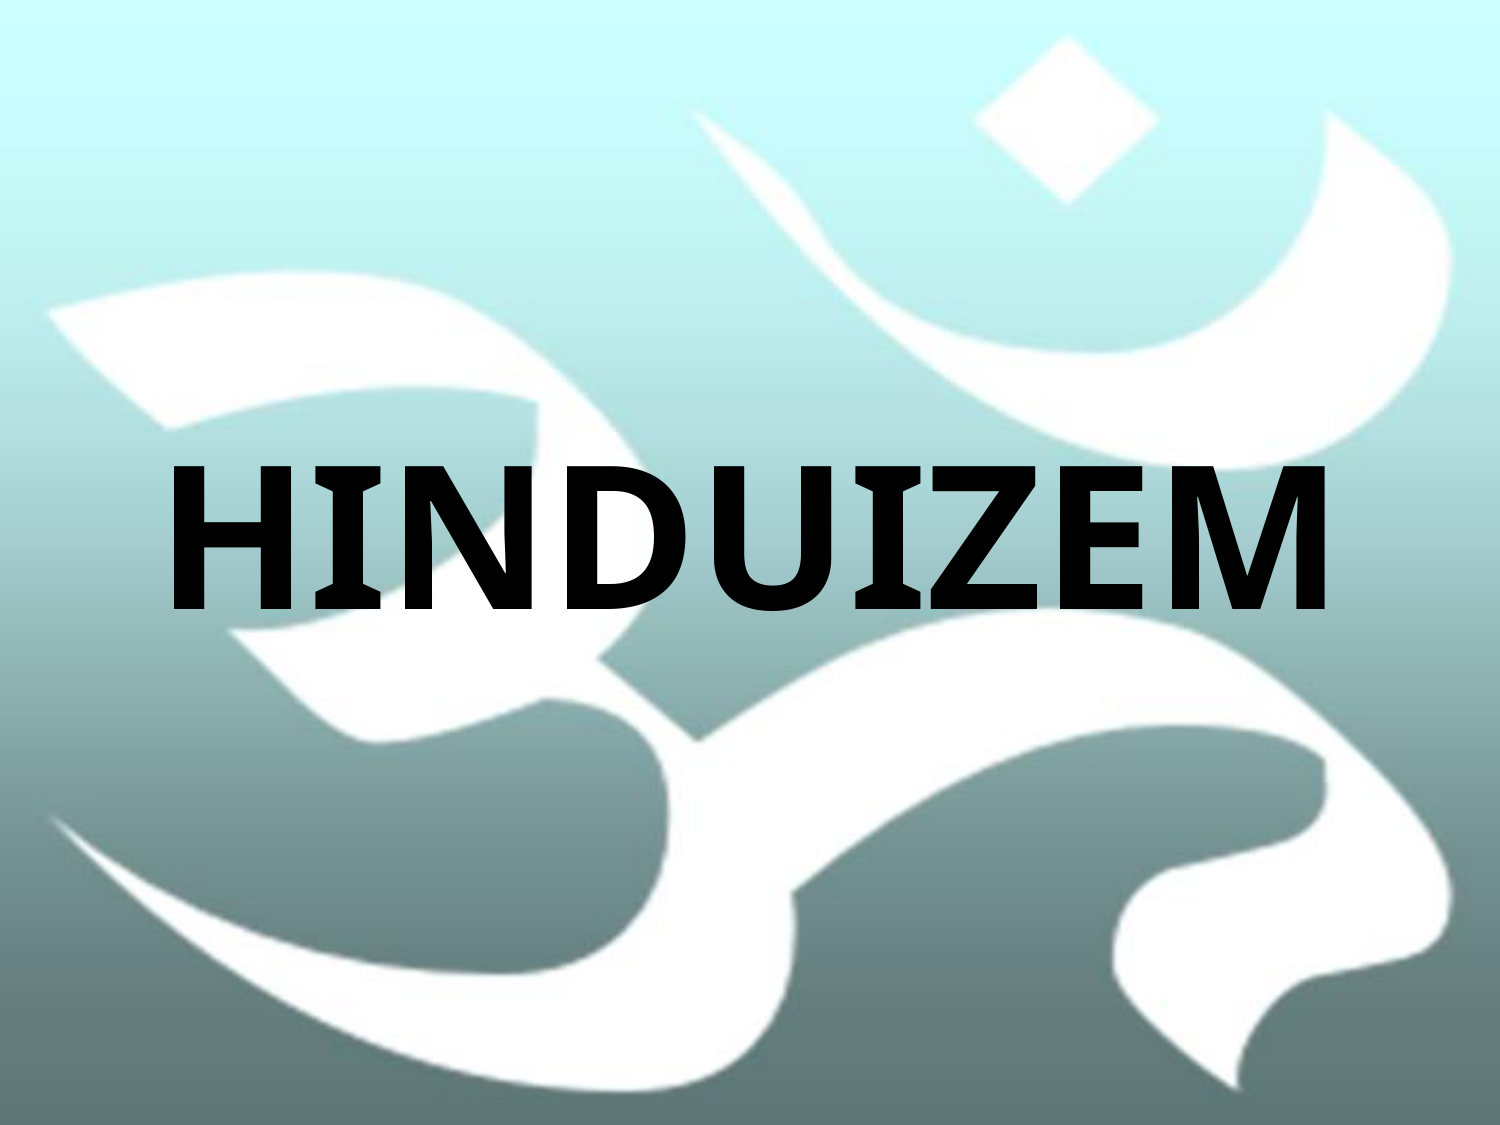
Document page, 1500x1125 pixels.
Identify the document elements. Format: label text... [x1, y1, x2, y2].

title HINDUIZEM [112, 408, 1388, 650]
picture [0, 0, 1500, 1125]
